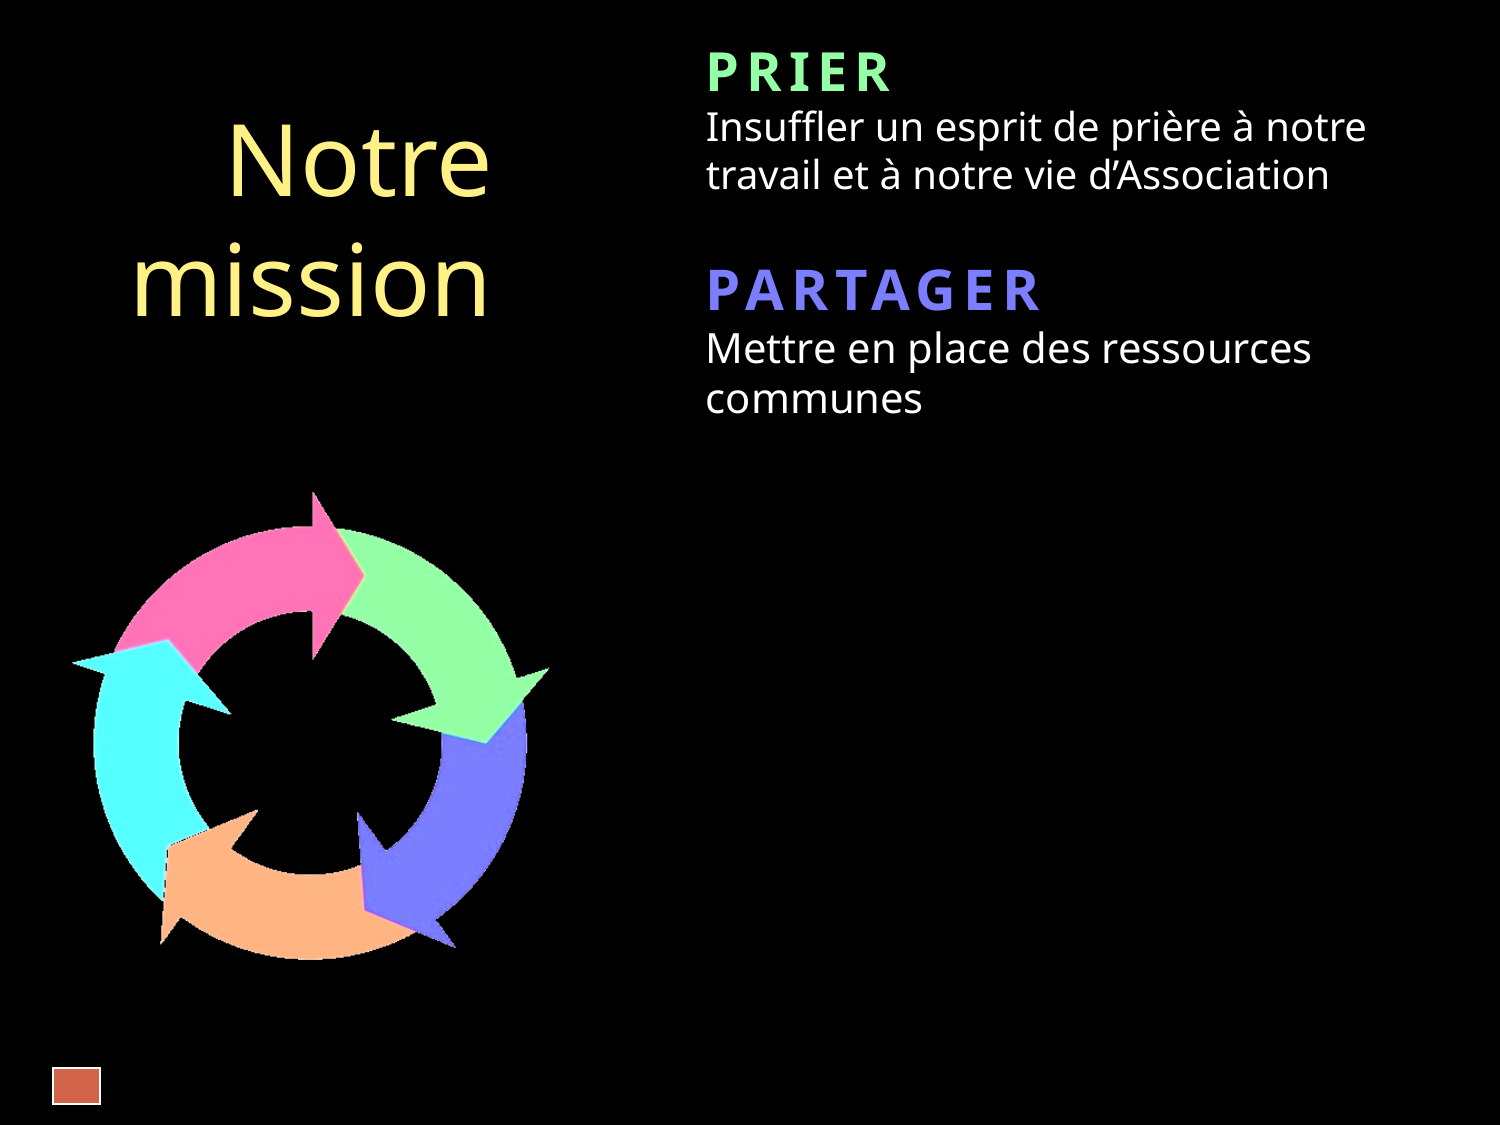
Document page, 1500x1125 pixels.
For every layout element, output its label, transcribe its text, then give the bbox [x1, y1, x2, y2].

list Notre mission [29, 88, 508, 365]
list PARTAGER Mettre en place des ressources communes [690, 246, 1411, 464]
picture [59, 472, 575, 990]
list PRIER Insuffler un esprit de prière à notre travail et à notre vie d’Association [690, 29, 1411, 246]
